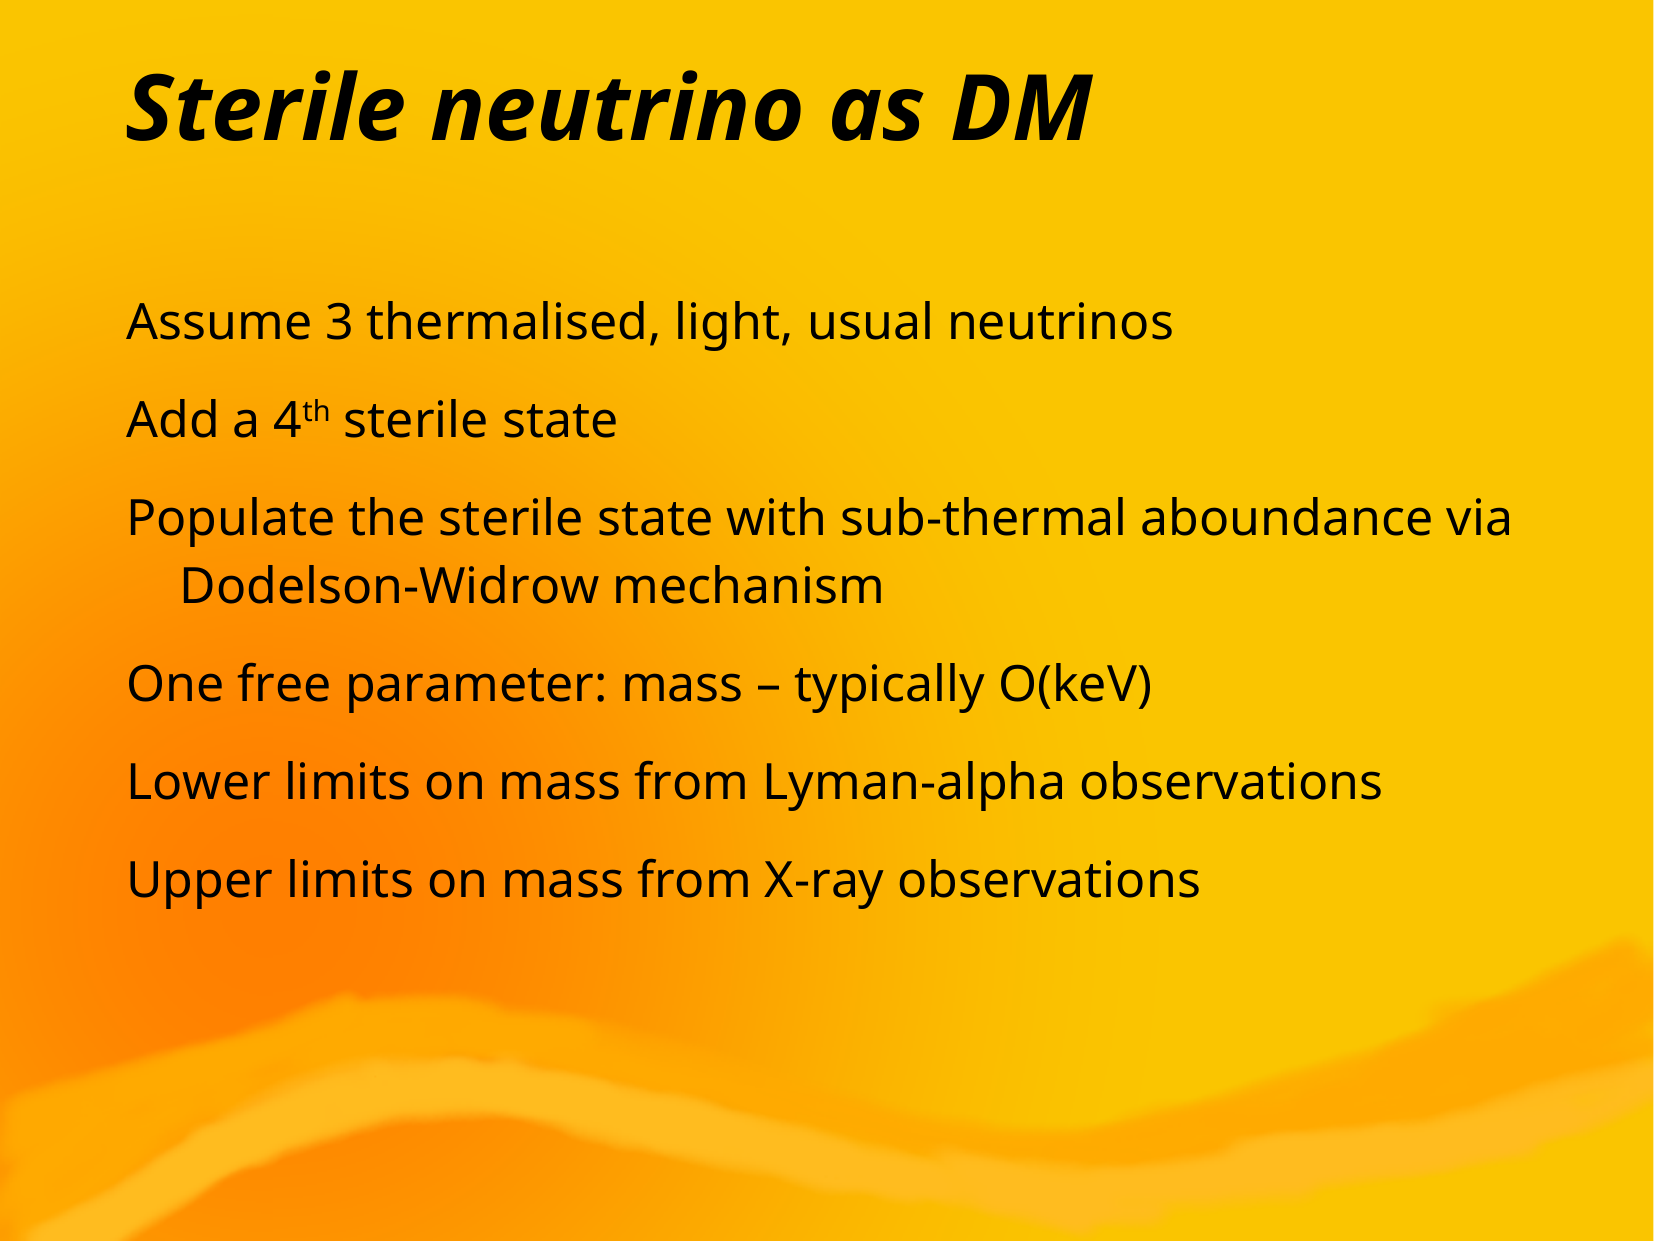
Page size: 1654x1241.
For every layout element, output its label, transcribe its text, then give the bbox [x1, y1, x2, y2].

picture [0, 0, 1654, 1241]
title Sterile neutrino as DM [125, 0, 1538, 250]
list Assume 3 thermalised, light, usual neutrinos Add a 4th sterile state Populate the sterile state with sub-thermal aboundance via Dodelson-Widrow mechanism One free parameter: mass – typically O(keV) Lower limits on mass from Lyman-alpha observations Upper limits on mass from X-ray observations [108, 286, 1595, 1214]
